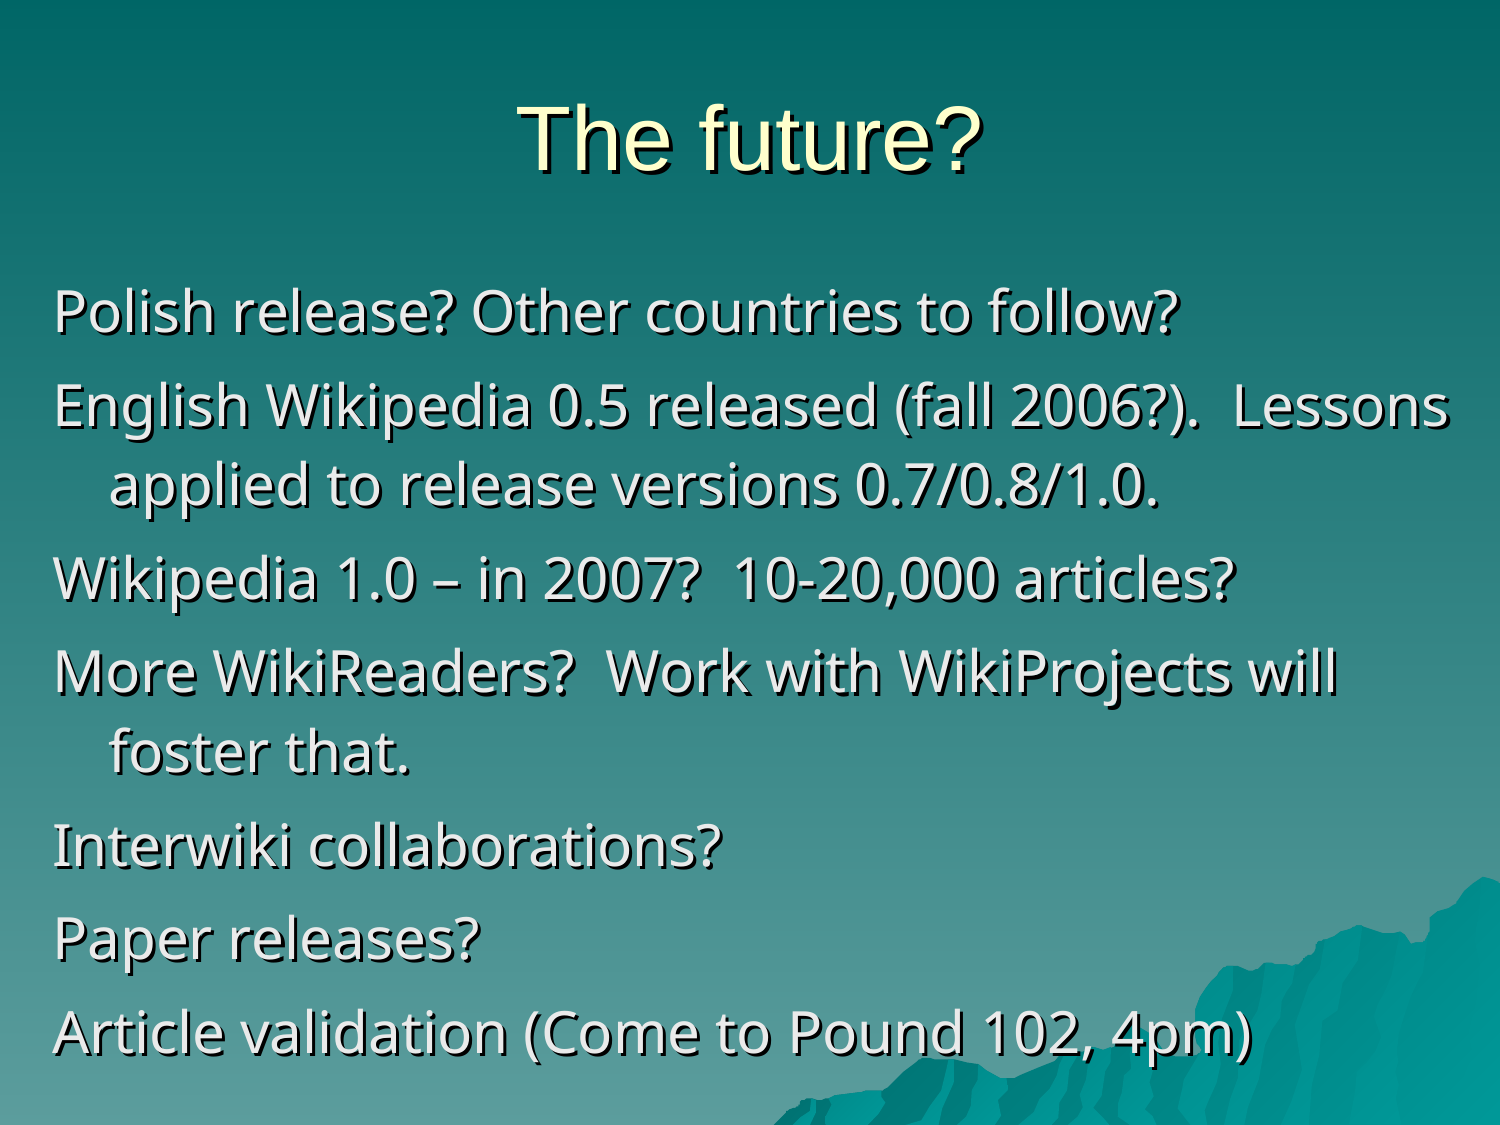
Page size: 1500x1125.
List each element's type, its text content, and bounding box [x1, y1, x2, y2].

title The future? [75, 45, 1426, 233]
list Polish release? Other countries to follow? English Wikipedia 0.5 released (fall 2006?). Lessons applied to release versions 0.7/0.8/1.0. Wikipedia 1.0 – in 2007? 10-20,000 articles? More WikiReaders? Work with WikiProjects will foster that. Interwiki collaborations? Paper releases? Article validation (Come to Pound 102, 4pm) [37, 262, 1476, 1065]
